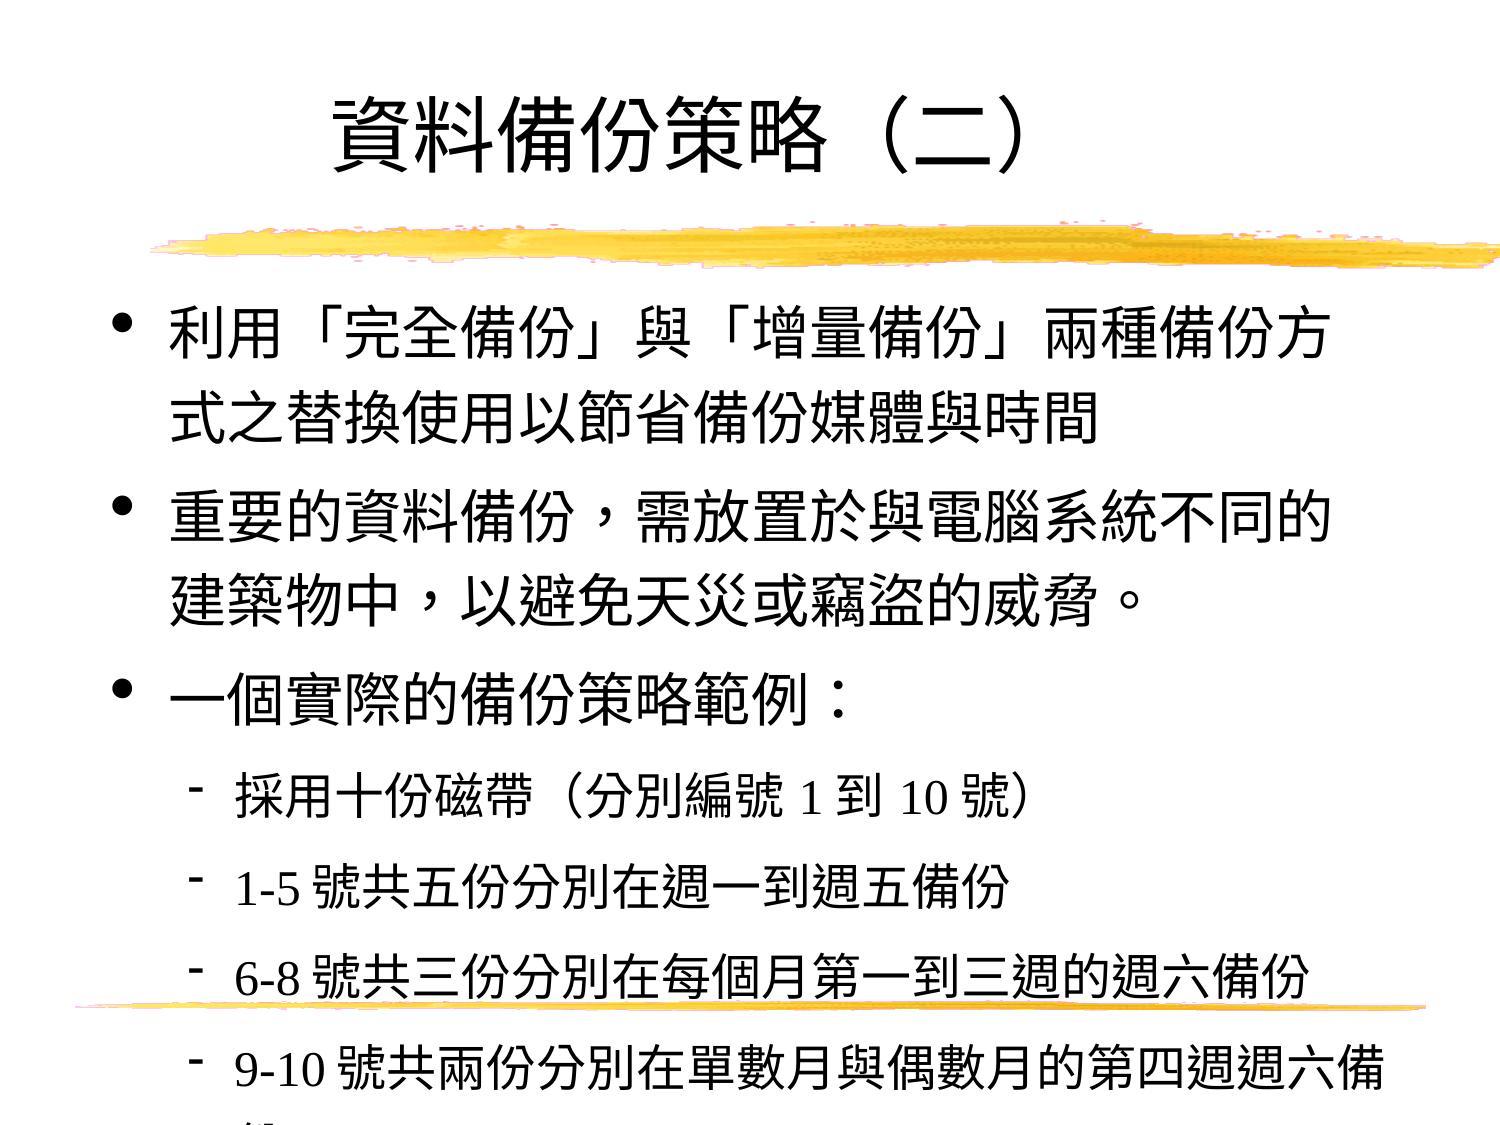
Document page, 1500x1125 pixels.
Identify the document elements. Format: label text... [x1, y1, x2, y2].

picture [75, 999, 112, 1013]
title 資料備份策略（二） [66, 30, 1342, 231]
picture [1388, 999, 1426, 1013]
list 利用「完全備份」與「增量備份」兩種備份方式之替換使用以節省備份媒體與時間 重要的資料備份，需放置於與電腦系統不同的建築物中，以避免天災或竊盜的威脅。 一個實際的備份策略範例： 採用十份磁帶（分別編號1到10號） 1-5號共五份分別在週一到週五備份 6-8號共三份分別在每個月第一到三週的週六備份 9-10號共兩份分別在單數月與偶數月的第四週週六備份 [112, 287, 1388, 1040]
picture [150, 215, 1500, 279]
